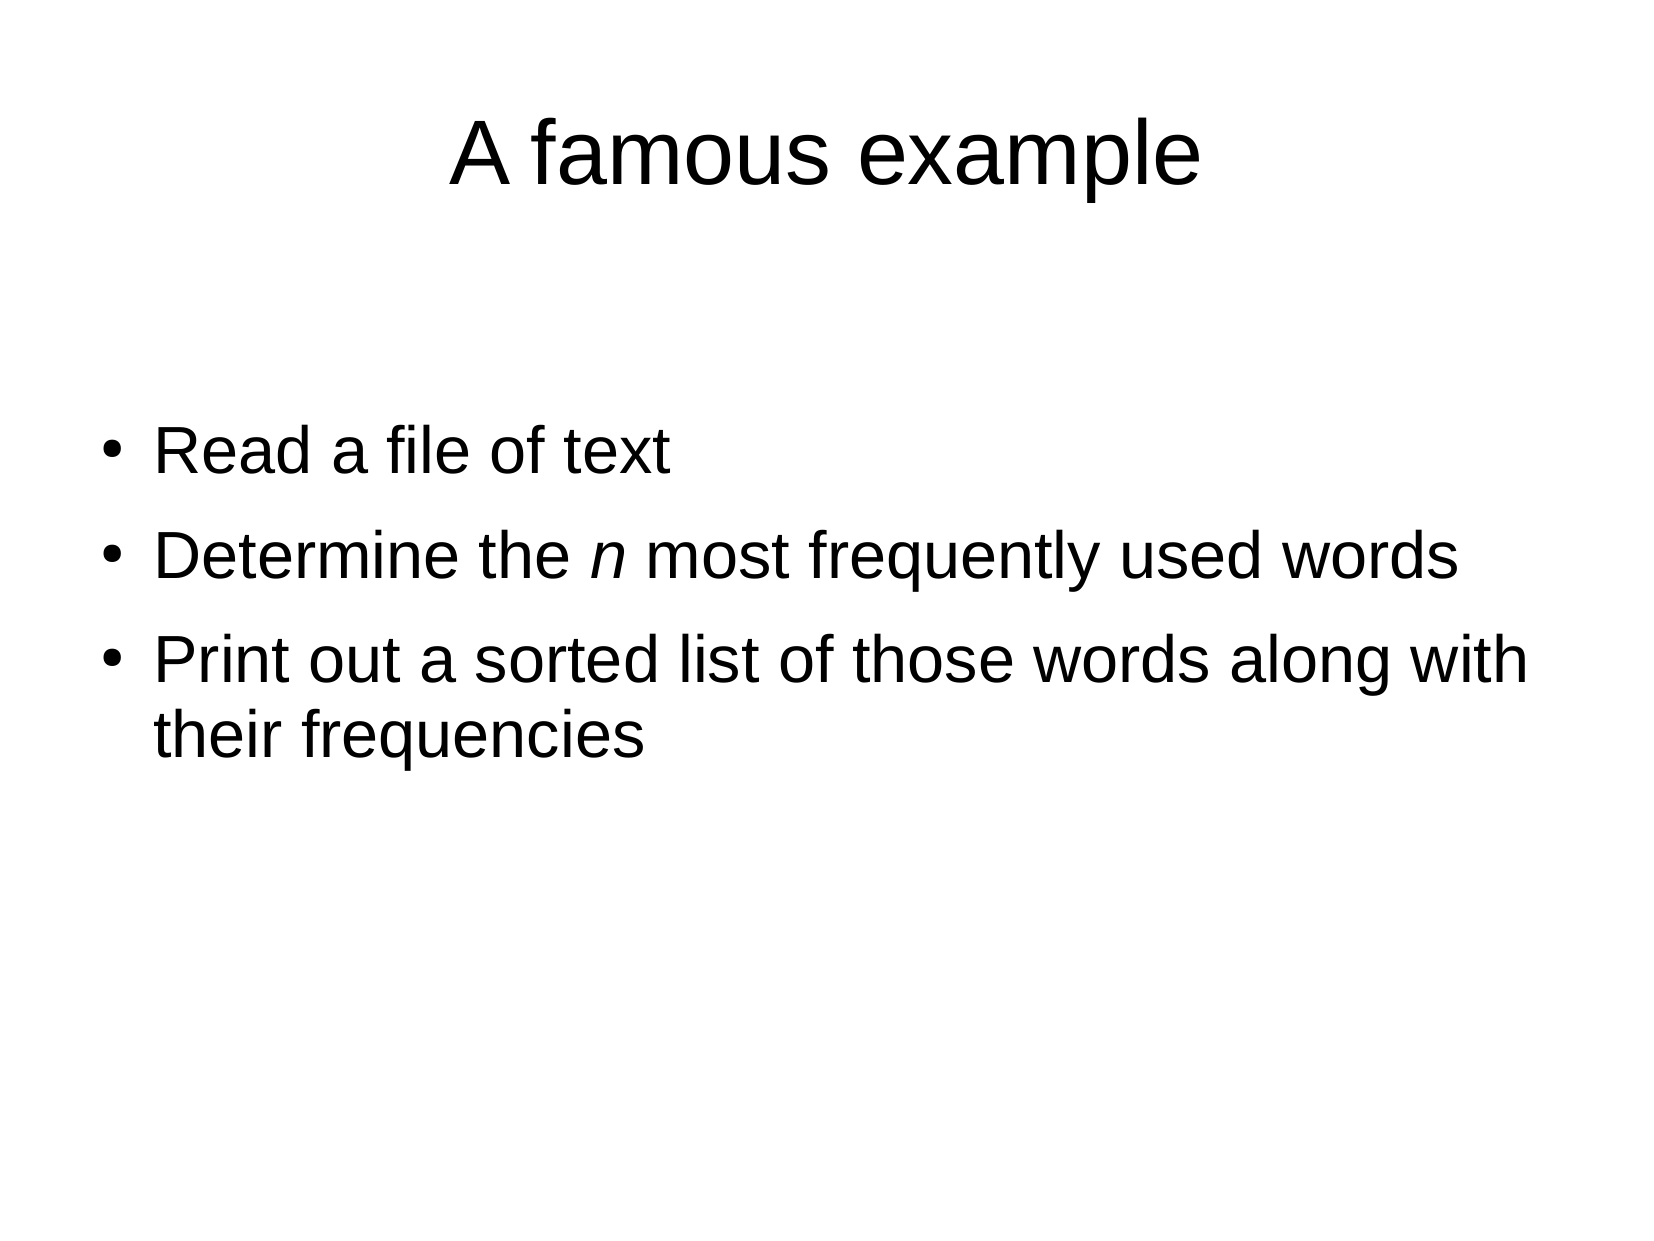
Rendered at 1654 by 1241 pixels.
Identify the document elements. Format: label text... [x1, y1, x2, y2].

title A famous example [82, 49, 1571, 257]
list Read a file of text Determine the n most frequently used words Print out a sorted list of those words along with their frequencies [82, 413, 1538, 1010]
